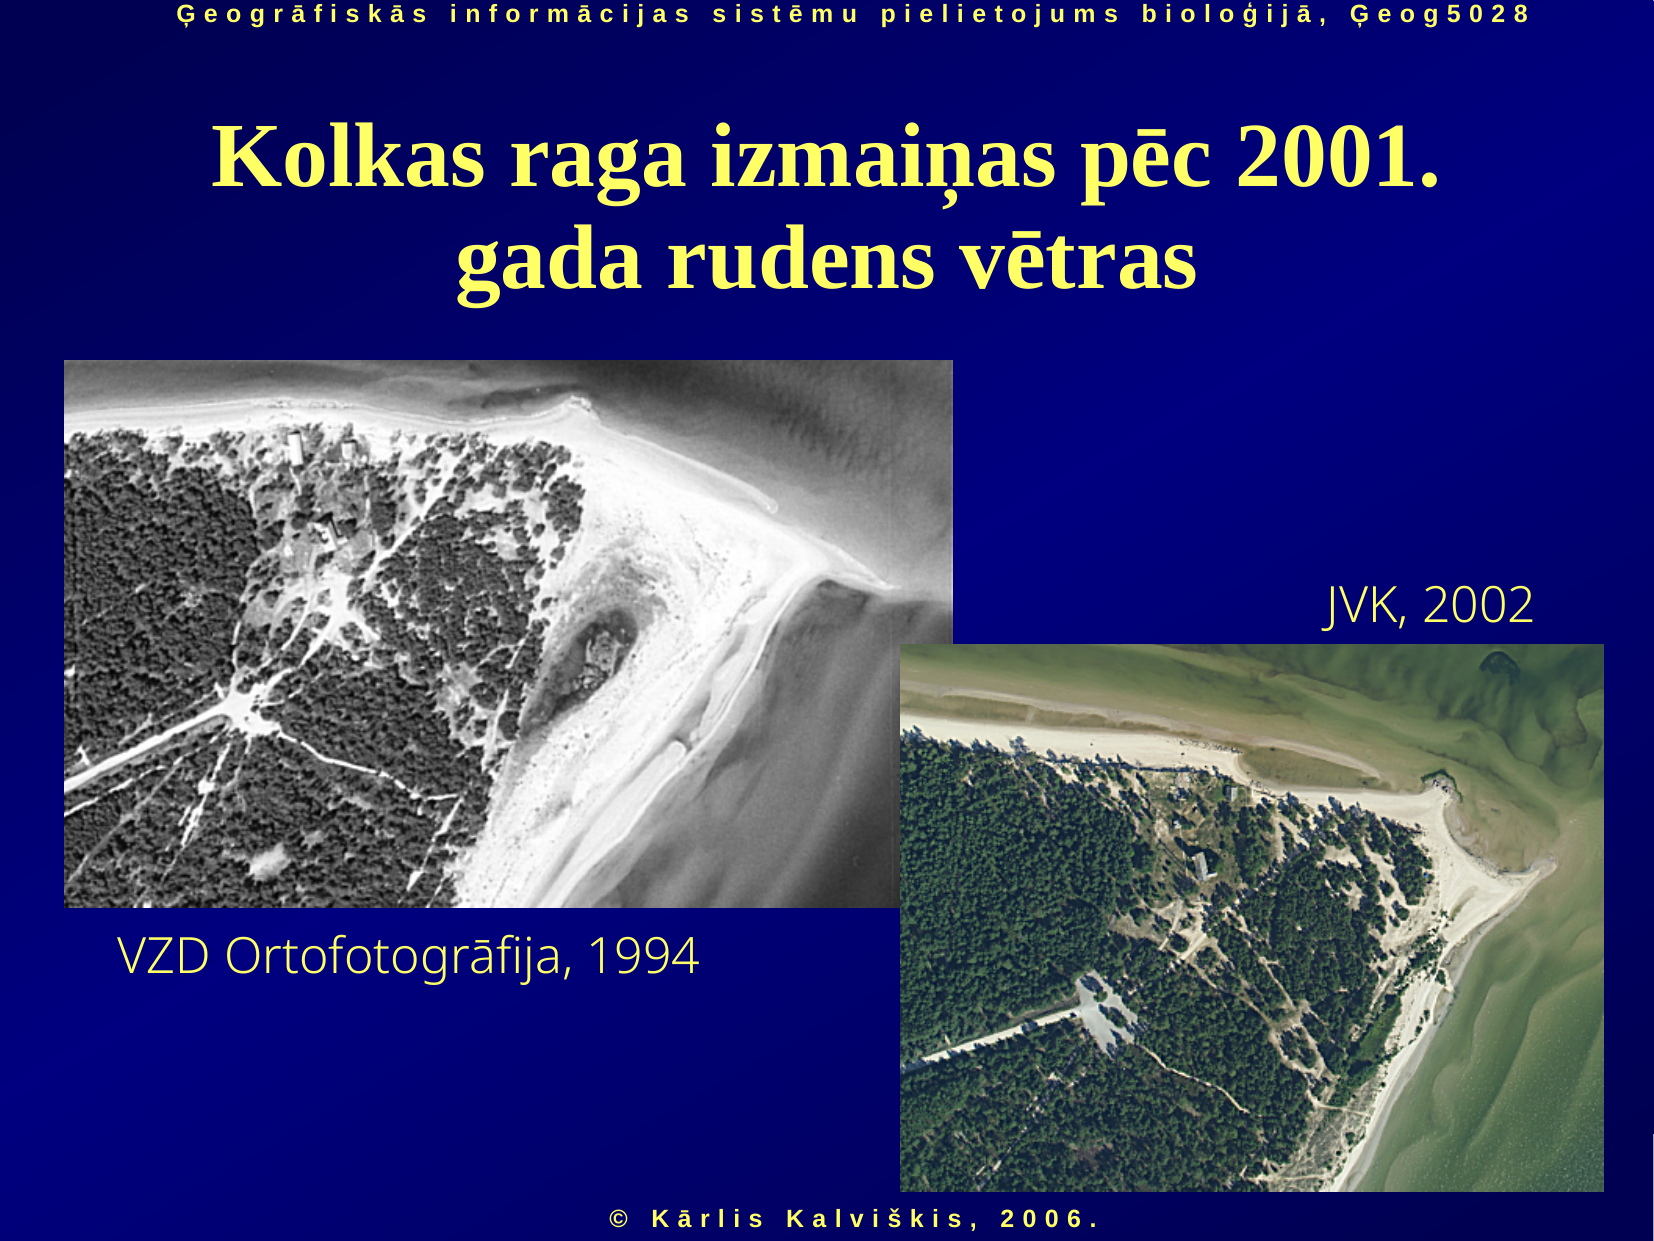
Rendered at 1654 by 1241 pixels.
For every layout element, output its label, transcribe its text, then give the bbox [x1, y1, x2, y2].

picture [64, 360, 1604, 1192]
title Kolkas raga izmaiņas pēc 2001. gada rudens vētras [121, 98, 1534, 315]
text_box VZD Ortofotogrāfija, 1994 [64, 919, 748, 978]
text_box JVK, 2002 [1273, 568, 1584, 627]
